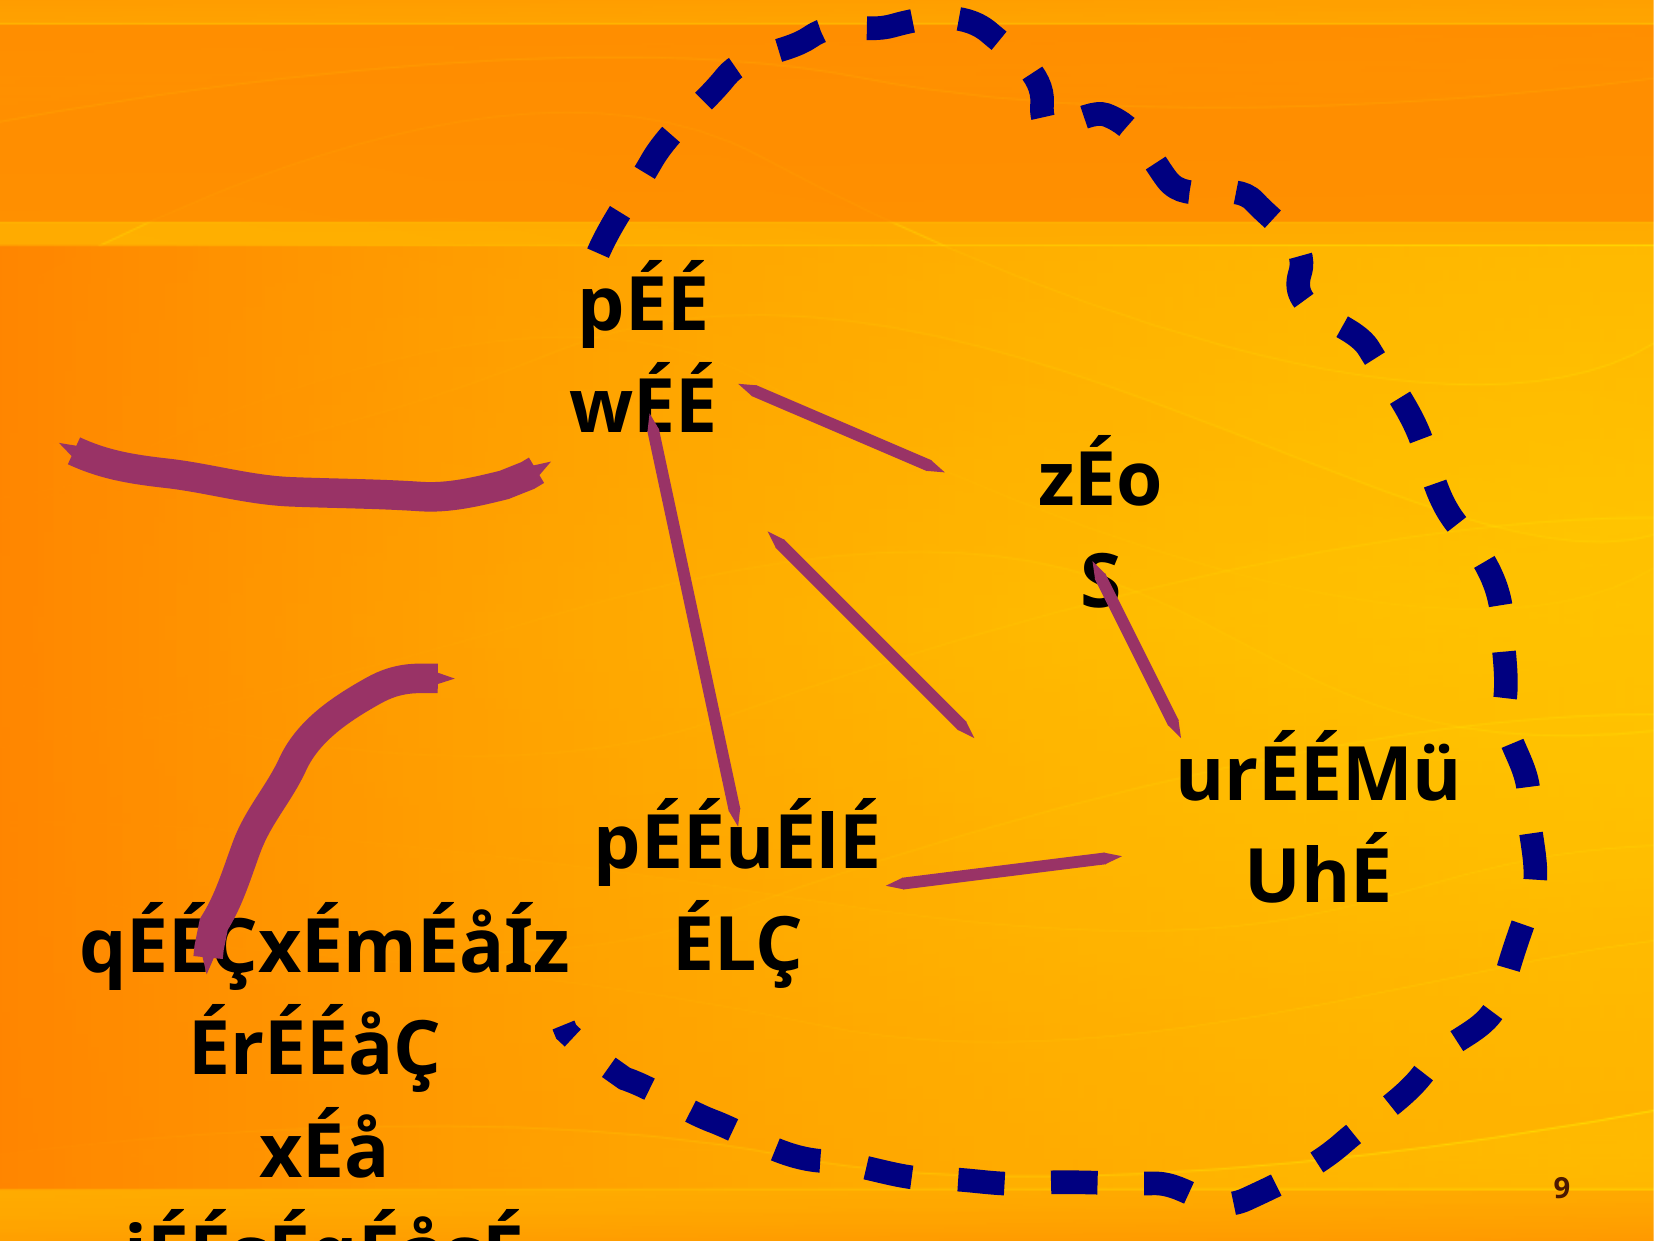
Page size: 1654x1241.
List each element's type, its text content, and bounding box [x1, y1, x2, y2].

text_box qÉÉÇxÉmÉåÍzÉrÉÉåÇ xÉå iÉÉsÉqÉåsÉ [47, 977, 603, 1216]
text_box pÉÉwÉÉ [531, 288, 756, 416]
text_box urÉÉMüUhÉ [1136, 759, 1501, 886]
text_box [1476, 1169, 1648, 1228]
text_box zÉoS [1004, 463, 1197, 591]
text_box pÉÉuÉlÉÉLÇ [561, 826, 915, 954]
